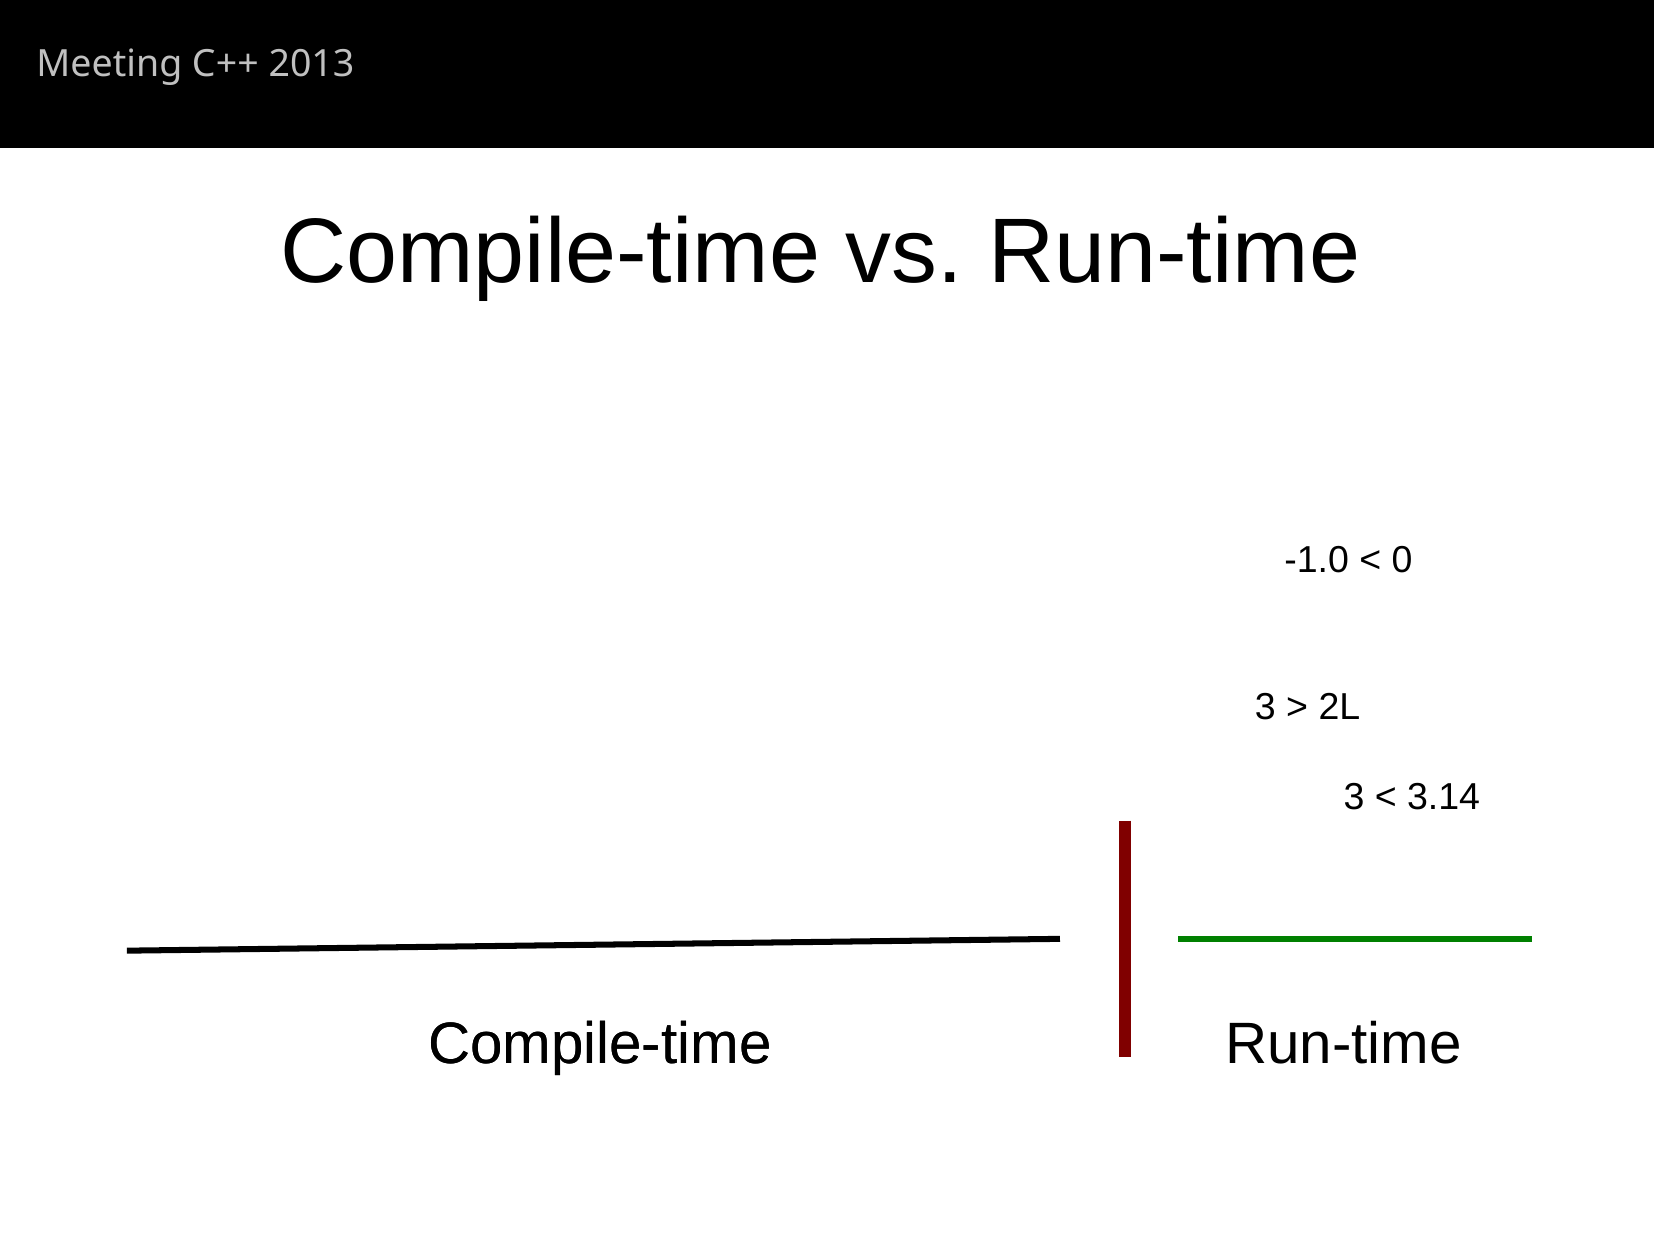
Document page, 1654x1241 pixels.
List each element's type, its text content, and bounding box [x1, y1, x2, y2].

text_box 3 > 2L [1240, 678, 1376, 735]
text_box Run-time [1210, 1003, 1478, 1084]
text_box Compile-time [413, 1003, 787, 1084]
title Compile-time vs. Run-time [76, 147, 1565, 355]
text_box 3 < 3.14 [1328, 767, 1495, 825]
text_box -1.0 < 0 [1269, 531, 1428, 589]
